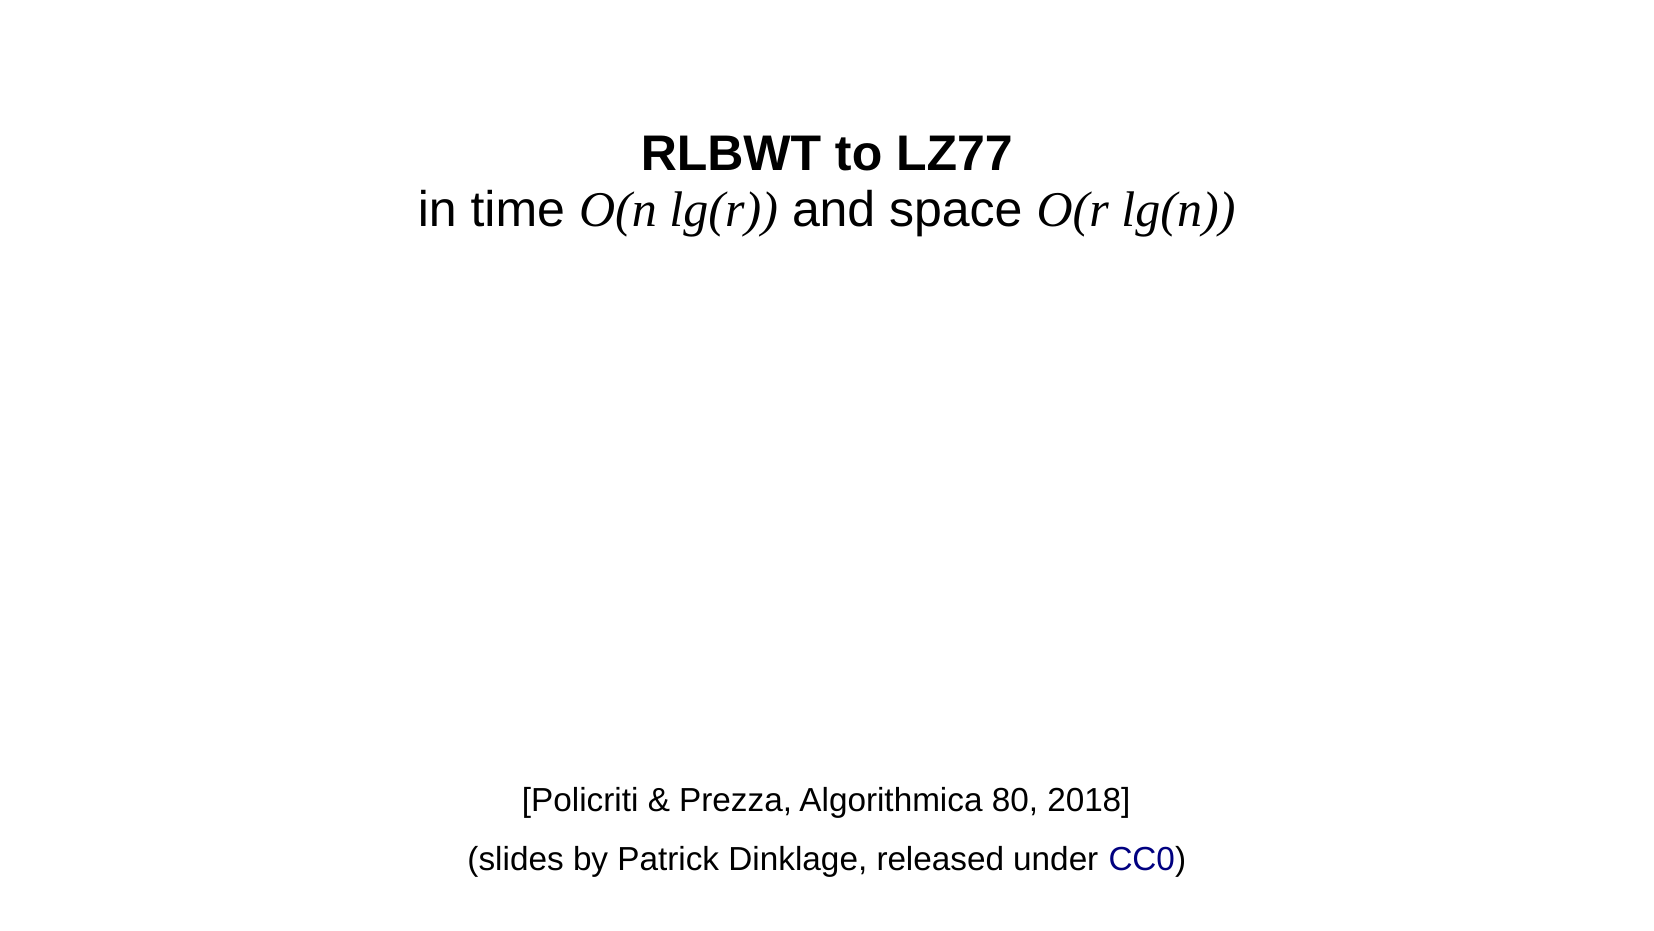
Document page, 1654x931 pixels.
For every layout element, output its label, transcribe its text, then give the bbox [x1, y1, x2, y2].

text_box [Policriti & Prezza, Algorithmica 80, 2018] [507, 773, 1147, 826]
text_box RLBWT to LZ77 in time O(n lg(r)) and space O(r lg(n)) [403, 118, 1251, 245]
text_box (slides by Patrick Dinklage, released under CC0) [452, 832, 1201, 885]
